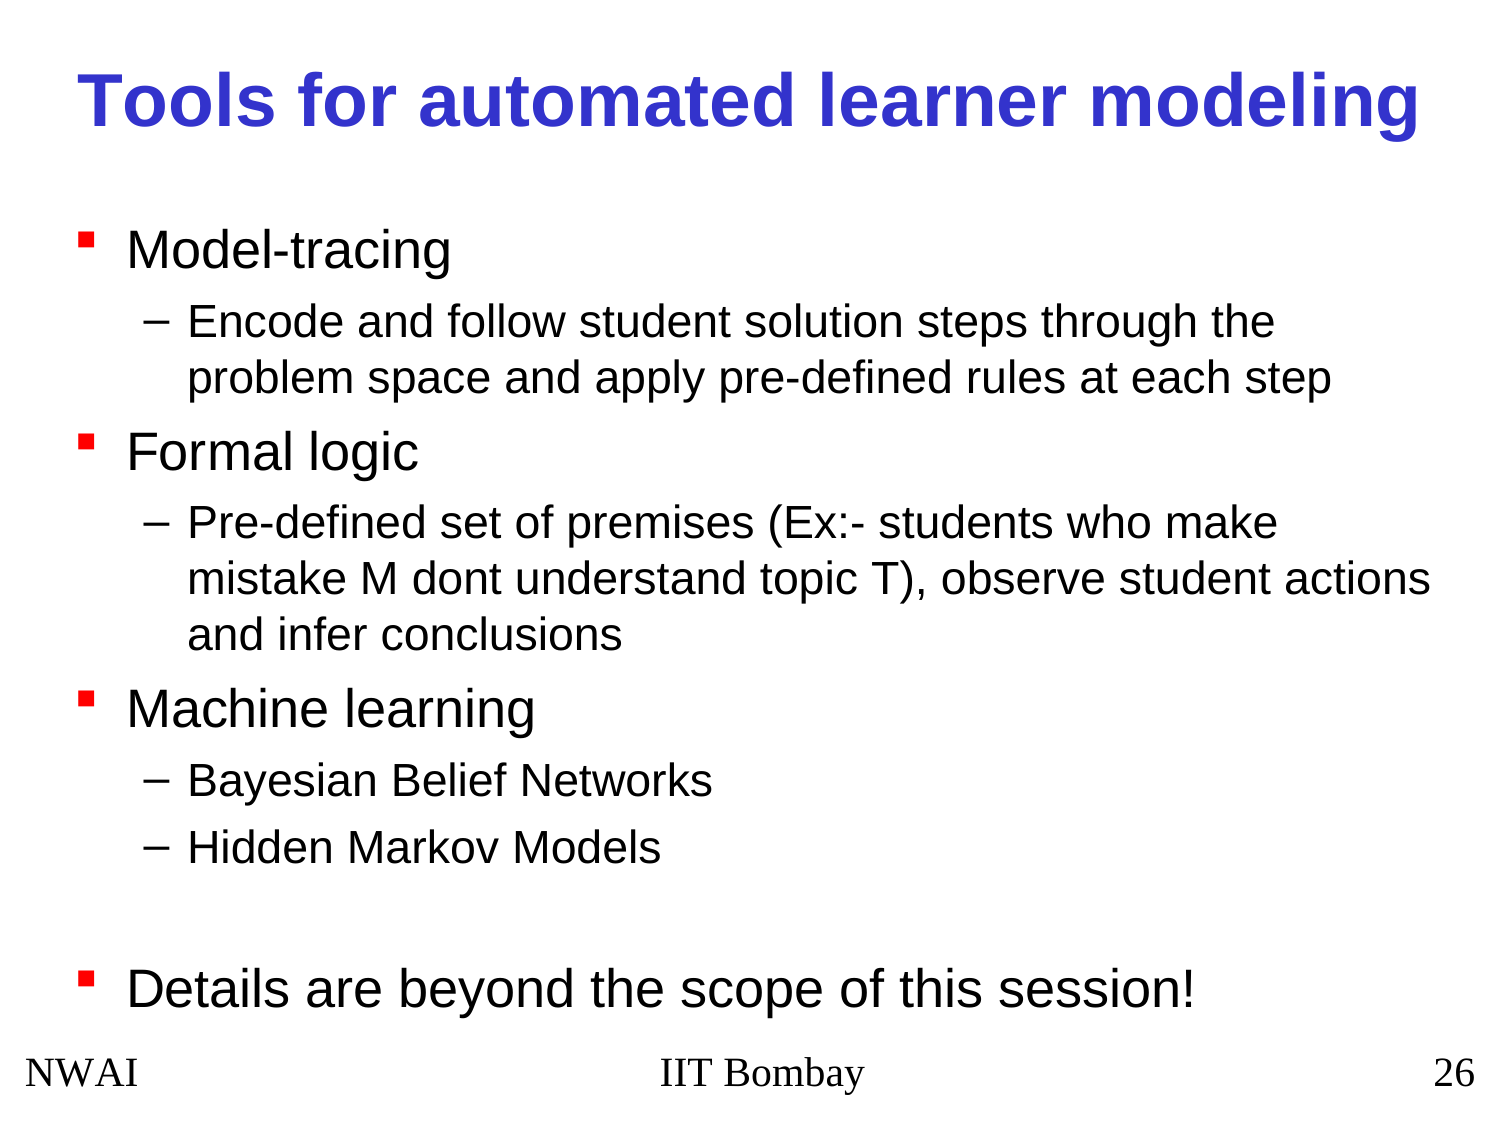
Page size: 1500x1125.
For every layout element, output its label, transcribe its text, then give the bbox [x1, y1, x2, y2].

list Model-tracing Encode and follow student solution steps through the problem space and apply pre-defined rules at each step Formal logic Pre-defined set of premises (Ex:- students who make mistake M dont understand topic T), observe student actions and infer conclusions Machine learning Bayesian Belief Networks Hidden Markov Models Details are beyond the scope of this session! [59, 206, 1464, 1034]
title Tools for automated learner modeling [37, 20, 1463, 172]
